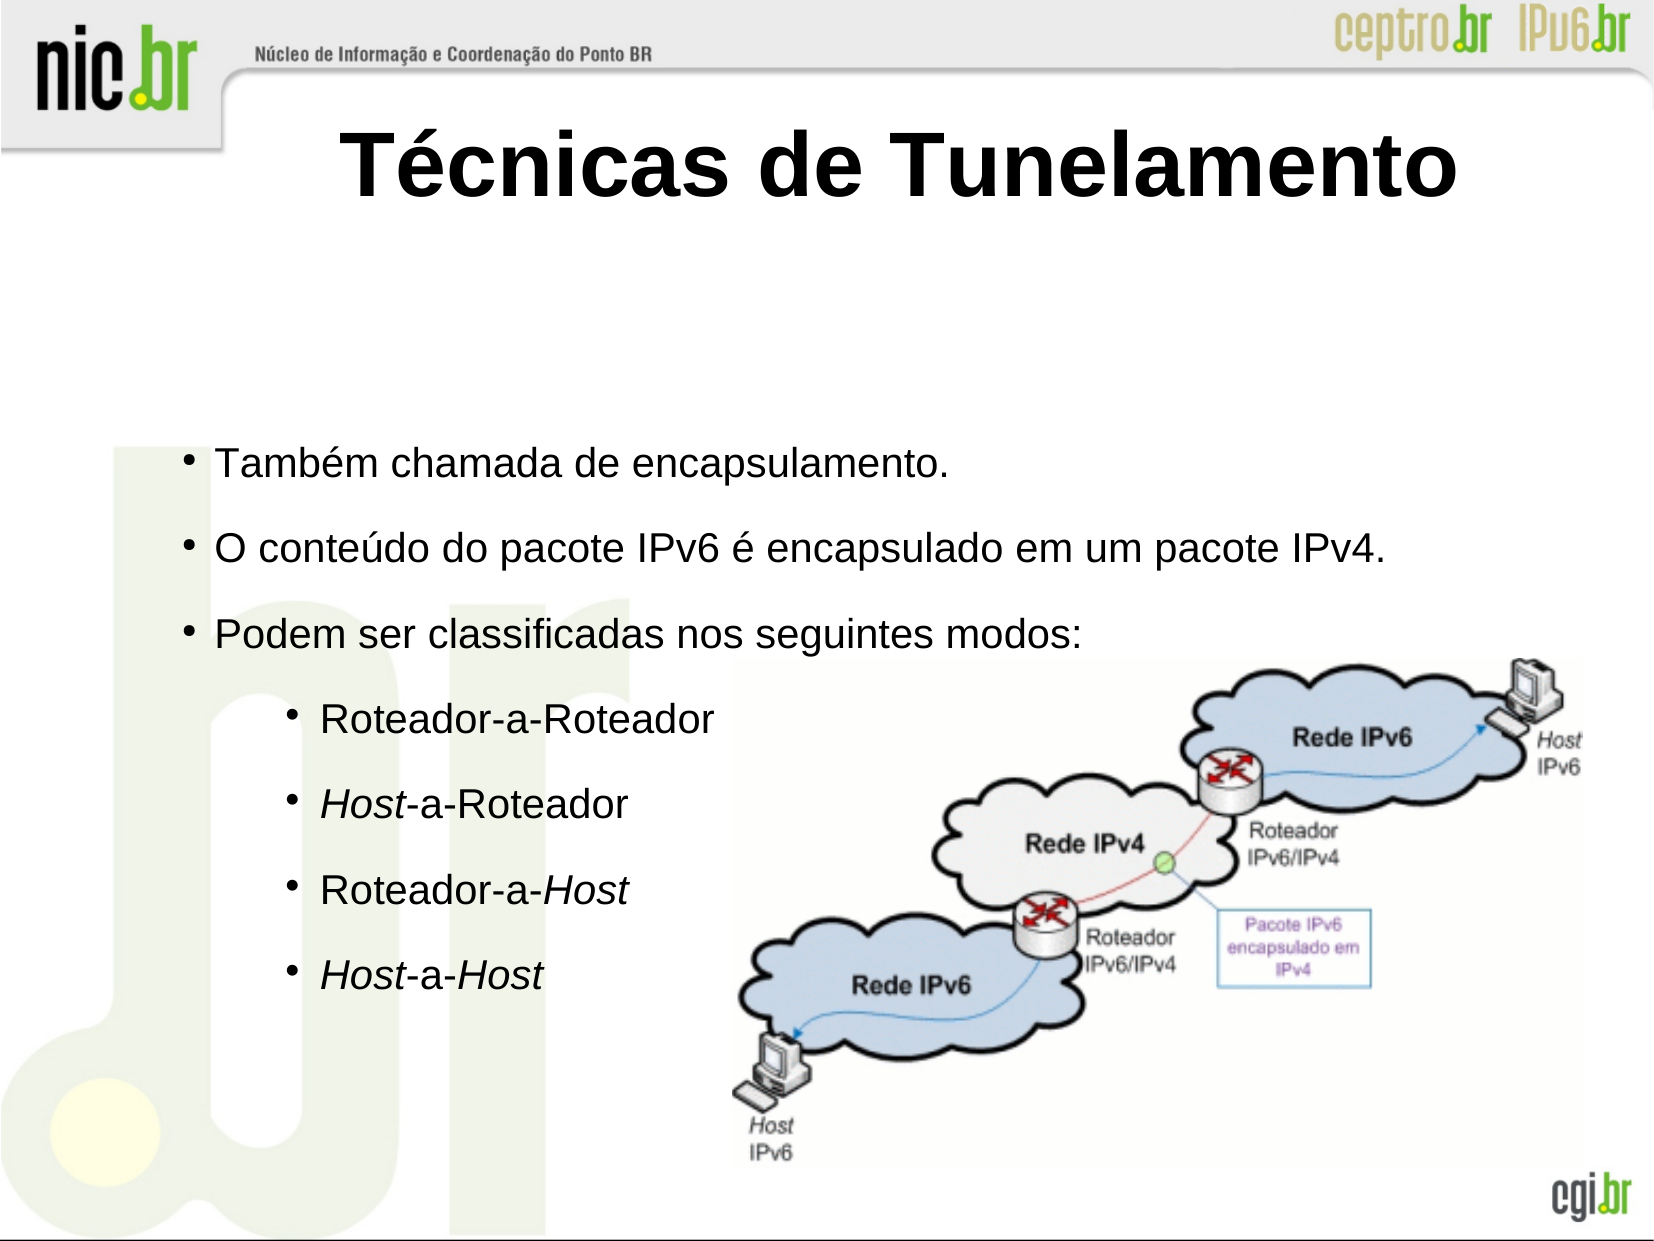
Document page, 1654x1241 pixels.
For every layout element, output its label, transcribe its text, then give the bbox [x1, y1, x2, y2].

picture [0, 0, 1654, 1241]
text_box Técnicas de Tunelamento [147, 97, 1654, 215]
text_box Também chamada de encapsulamento. O conteúdo do pacote IPv6 é encapsulado em um pacote IPv4. Podem ser classificadas nos seguintes modos: Roteador-a-Roteador Host-a-Roteador Roteador-a-Host Host-a-Host [167, 428, 1487, 978]
